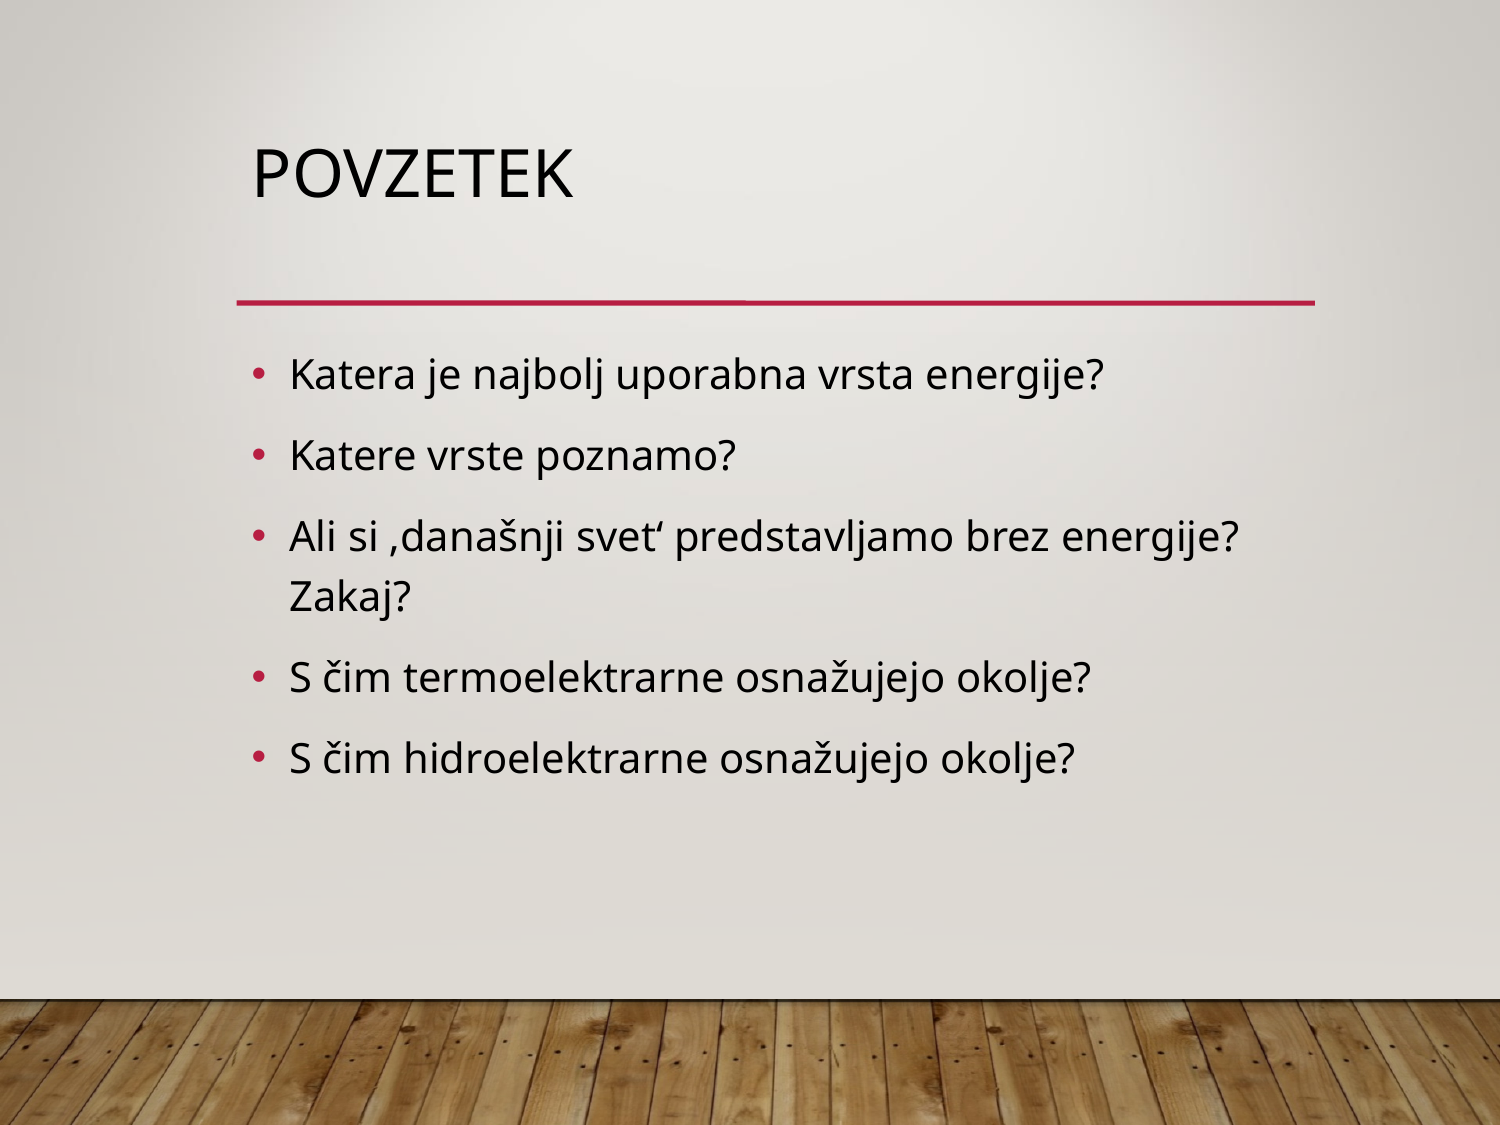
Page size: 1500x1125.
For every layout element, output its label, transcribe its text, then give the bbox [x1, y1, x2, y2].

title povzetek [236, 132, 1315, 305]
list Katera je najbolj uporabna vrsta energije? Katere vrste poznamo? Ali si ‚današnji svet‘ predstavljamo brez energije? Zakaj? S čim termoelektrarne osnažujejo okolje? S čim hidroelektrarne osnažujejo okolje? [236, 330, 1315, 897]
picture [0, 0, 1500, 395]
picture [0, 999, 1500, 1125]
